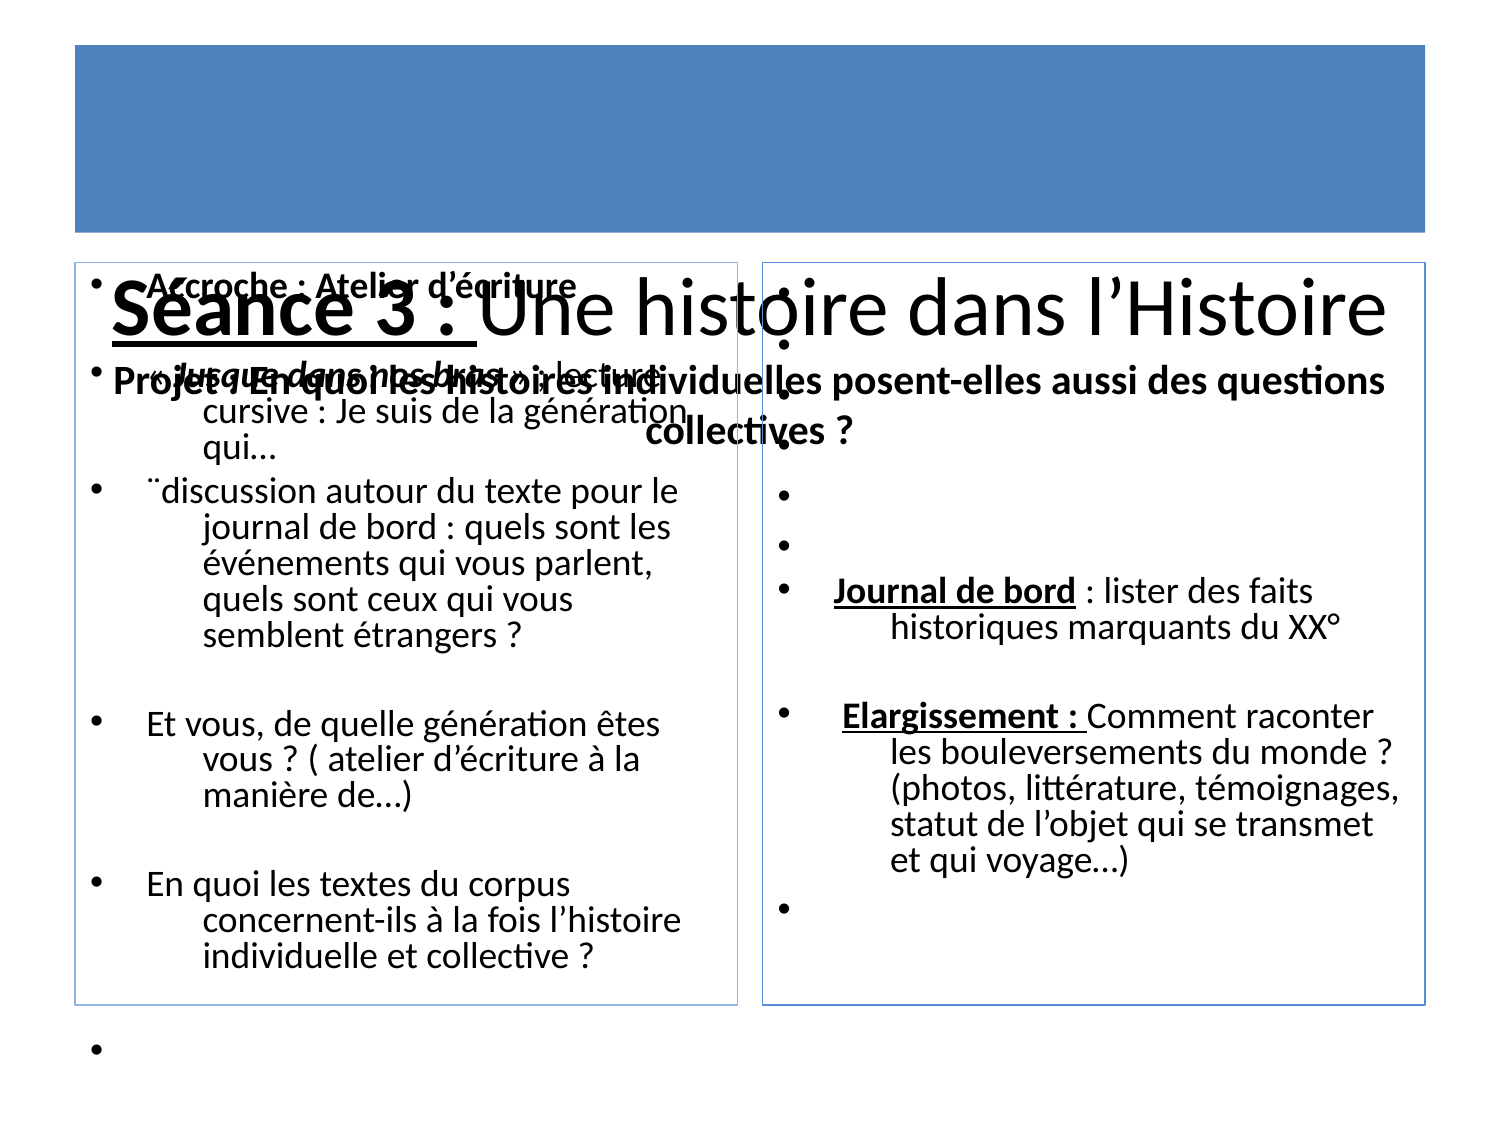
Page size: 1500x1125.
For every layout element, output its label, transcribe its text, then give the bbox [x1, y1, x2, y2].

title Séance 3 : Une histoire dans l’Histoire Projet : En quoi les histoires individuelles posent-elles aussi des questions collectives ? [75, 45, 1426, 233]
list Accroche : Atelier d’écriture « Jusque dans nos bras » ; lecture cursive : Je suis de la génération qui… ¨discussion autour du texte pour le journal de bord : quels sont les événements qui vous parlent, quels sont ceux qui vous semblent étrangers ? Et vous, de quelle génération êtes vous ? ( atelier d’écriture à la manière de…) En quoi les textes du corpus concernent-ils à la fois l’histoire individuelle et collective ? [75, 262, 738, 1005]
list Journal de bord : lister des faits historiques marquants du XX° Elargissement : Comment raconter les bouleversements du monde ? (photos, littérature, témoignages, statut de l’objet qui se transmet et qui voyage…) [762, 262, 1426, 1005]
